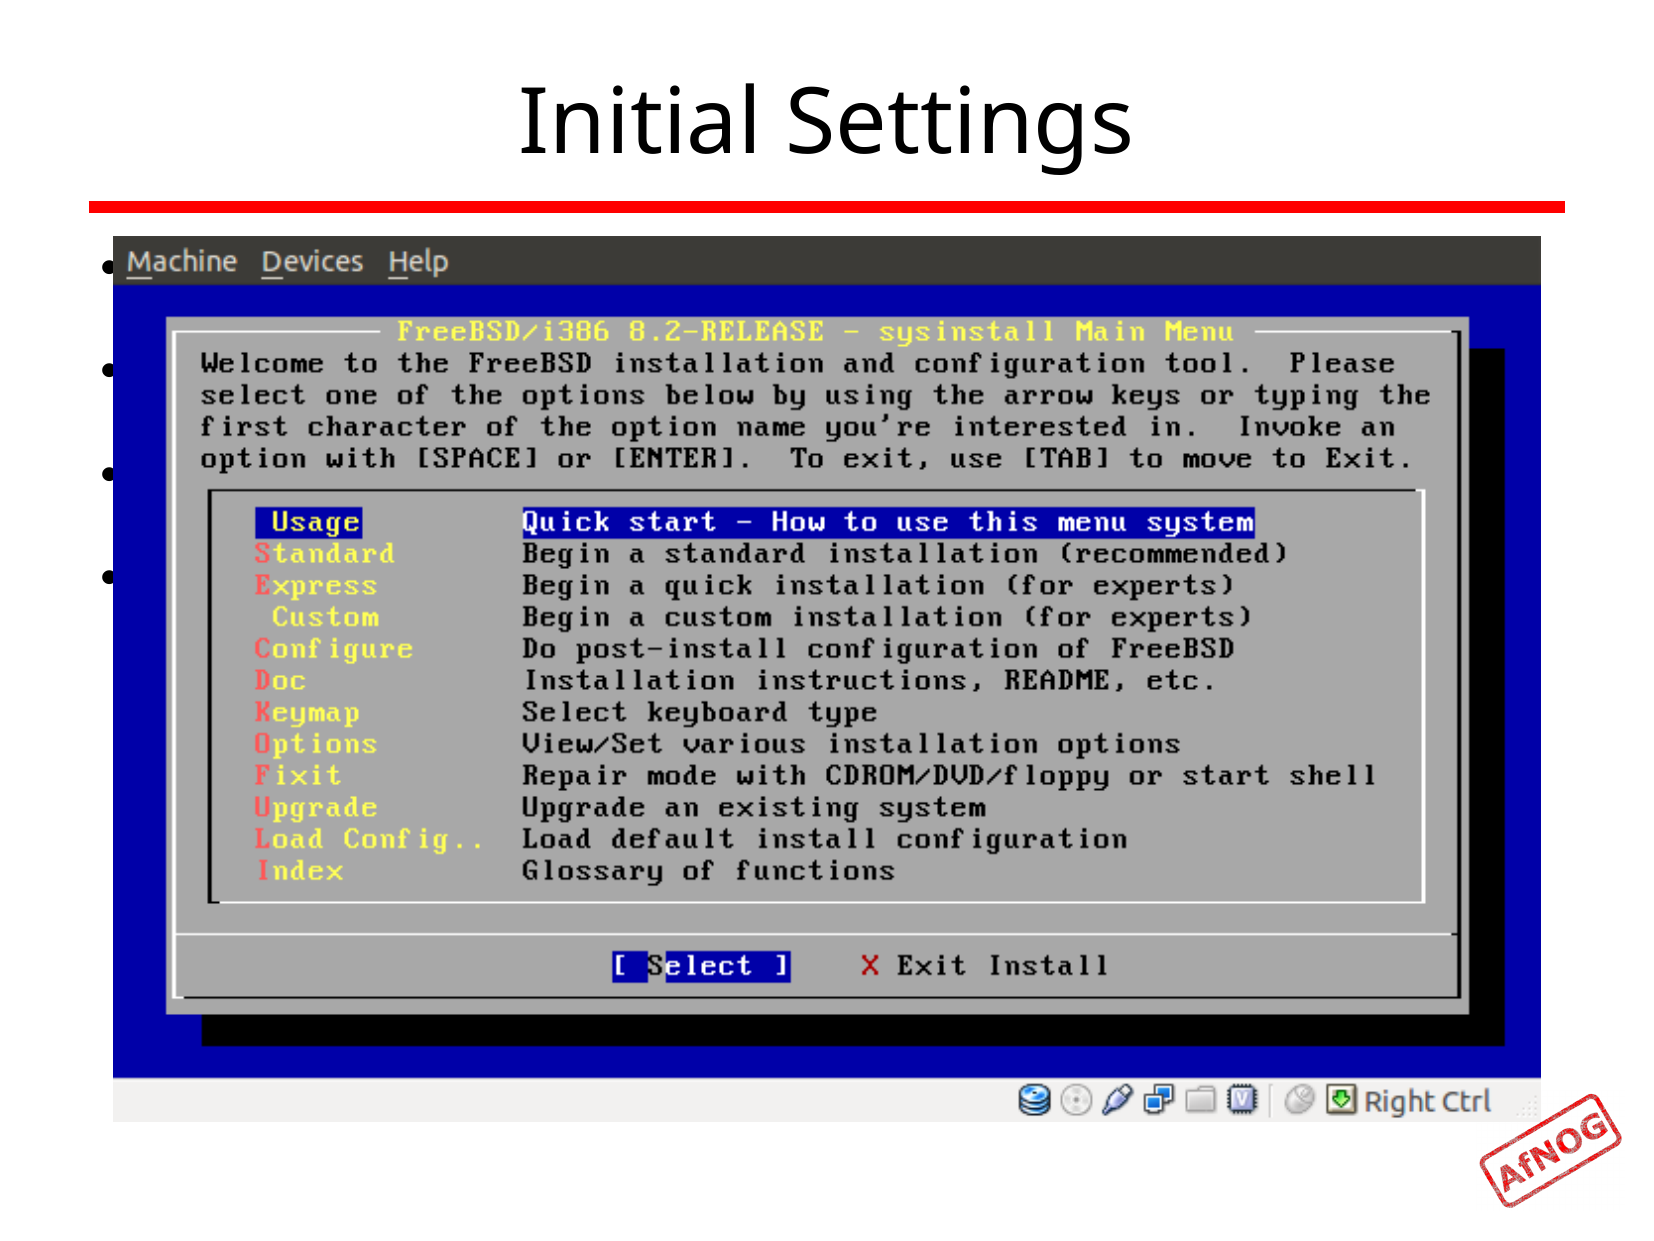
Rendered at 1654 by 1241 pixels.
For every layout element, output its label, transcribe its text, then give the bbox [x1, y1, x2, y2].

list Select your home country, e.g. Tanzania Select your keyboard Should see the Main Menu (right) Choose Custom [82, 236, 319, 1108]
picture [1476, 1090, 1625, 1211]
picture [319, 236, 1572, 1122]
title Initial Settings [88, 36, 1565, 200]
